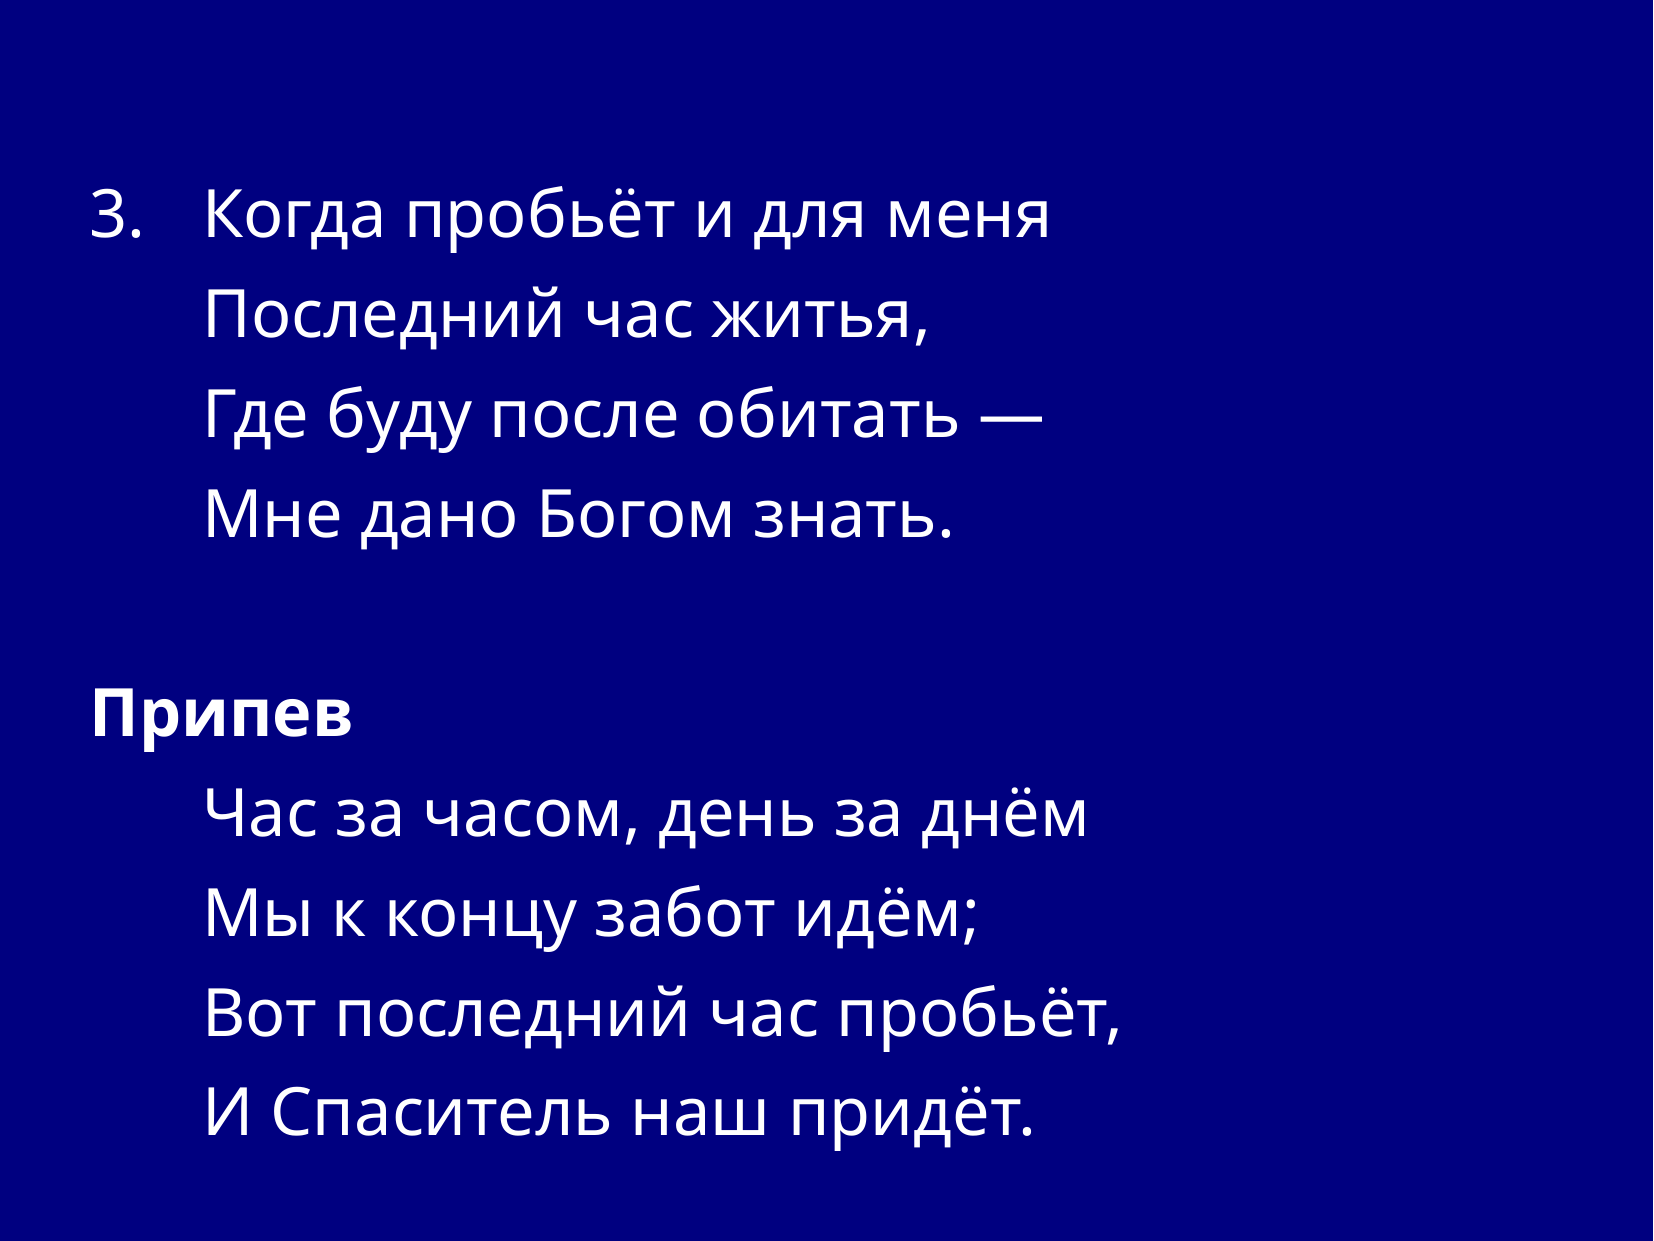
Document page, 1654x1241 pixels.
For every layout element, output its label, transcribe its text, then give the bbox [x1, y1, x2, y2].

text_box 3. Когда пробьёт и для меня Последний час житья, Где буду после обитать — Мне дано Богом знать. Припев Час за часом, день за днём Мы к концу забот идём; Вот последний час пробьёт, И Спаситель наш придёт. [75, 150, 1576, 1163]
